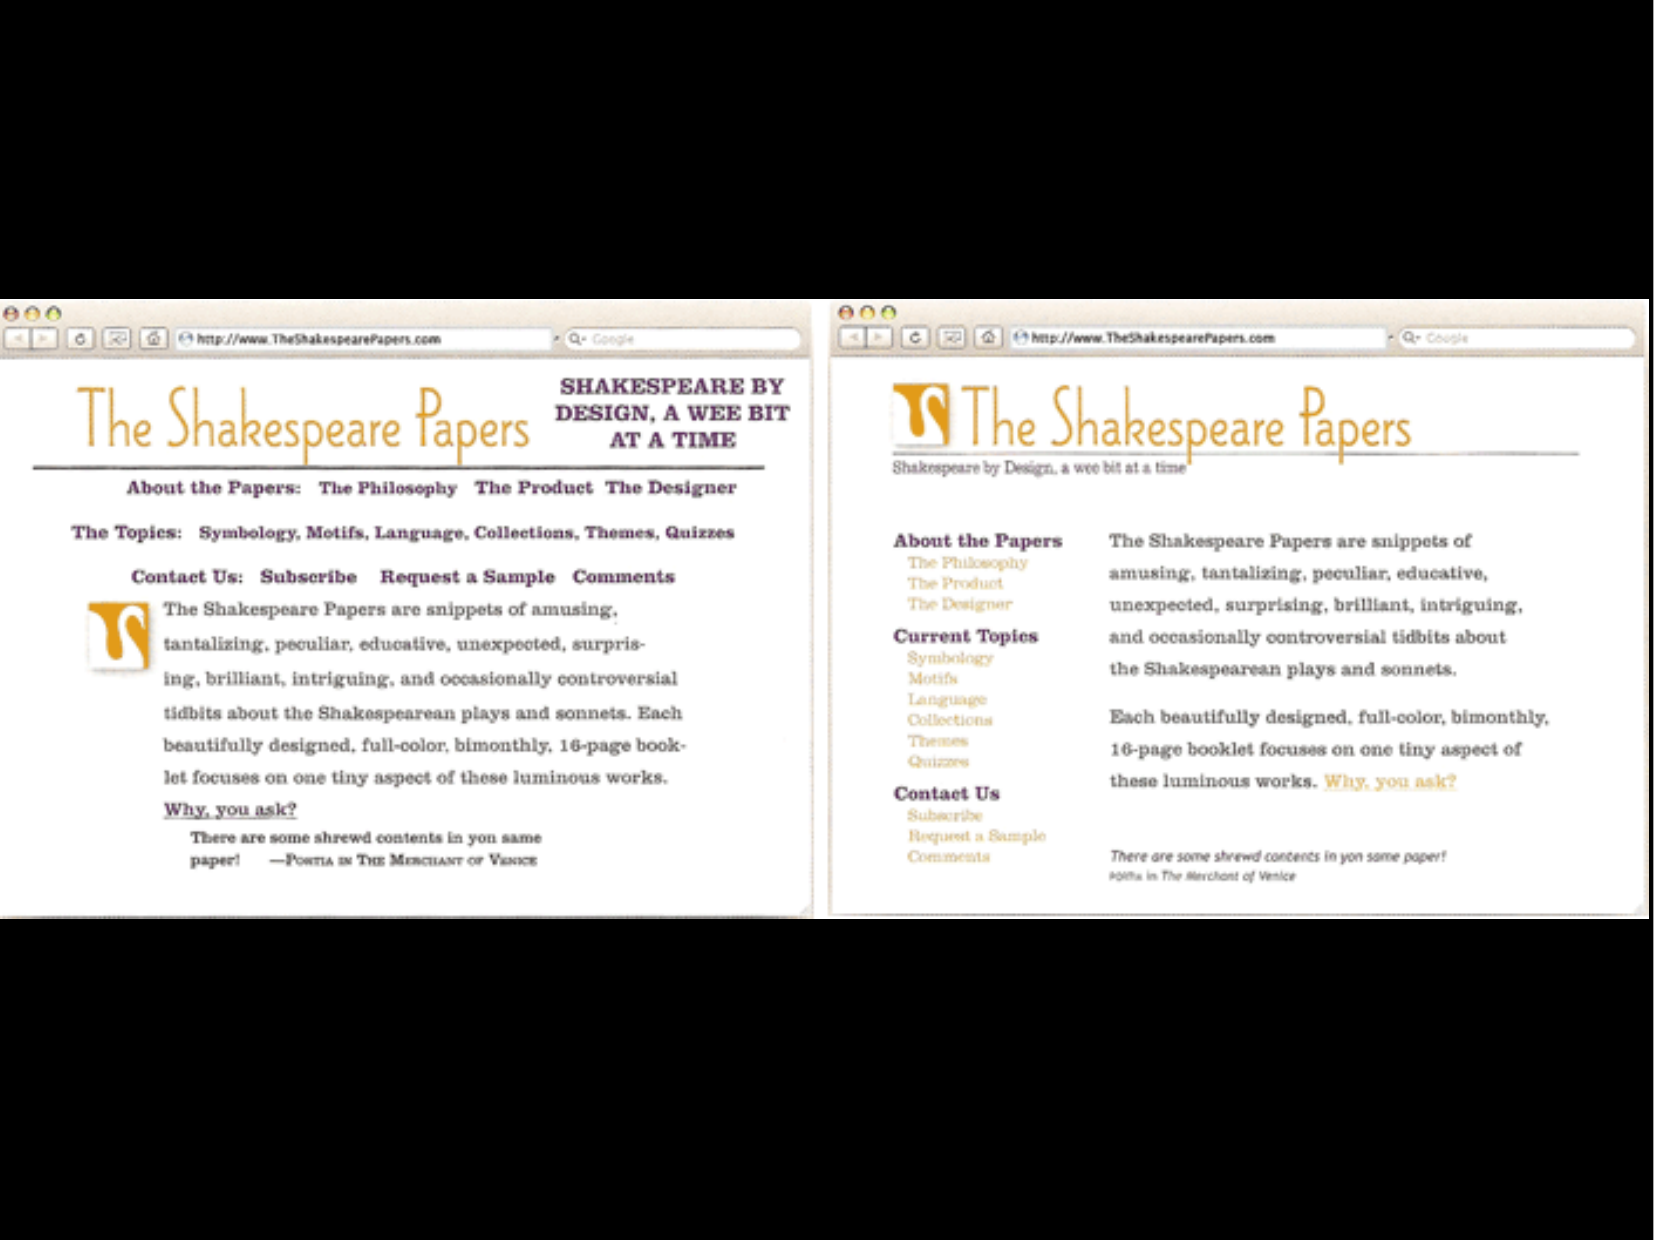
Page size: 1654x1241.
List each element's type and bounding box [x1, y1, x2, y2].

picture [0, 299, 1649, 919]
